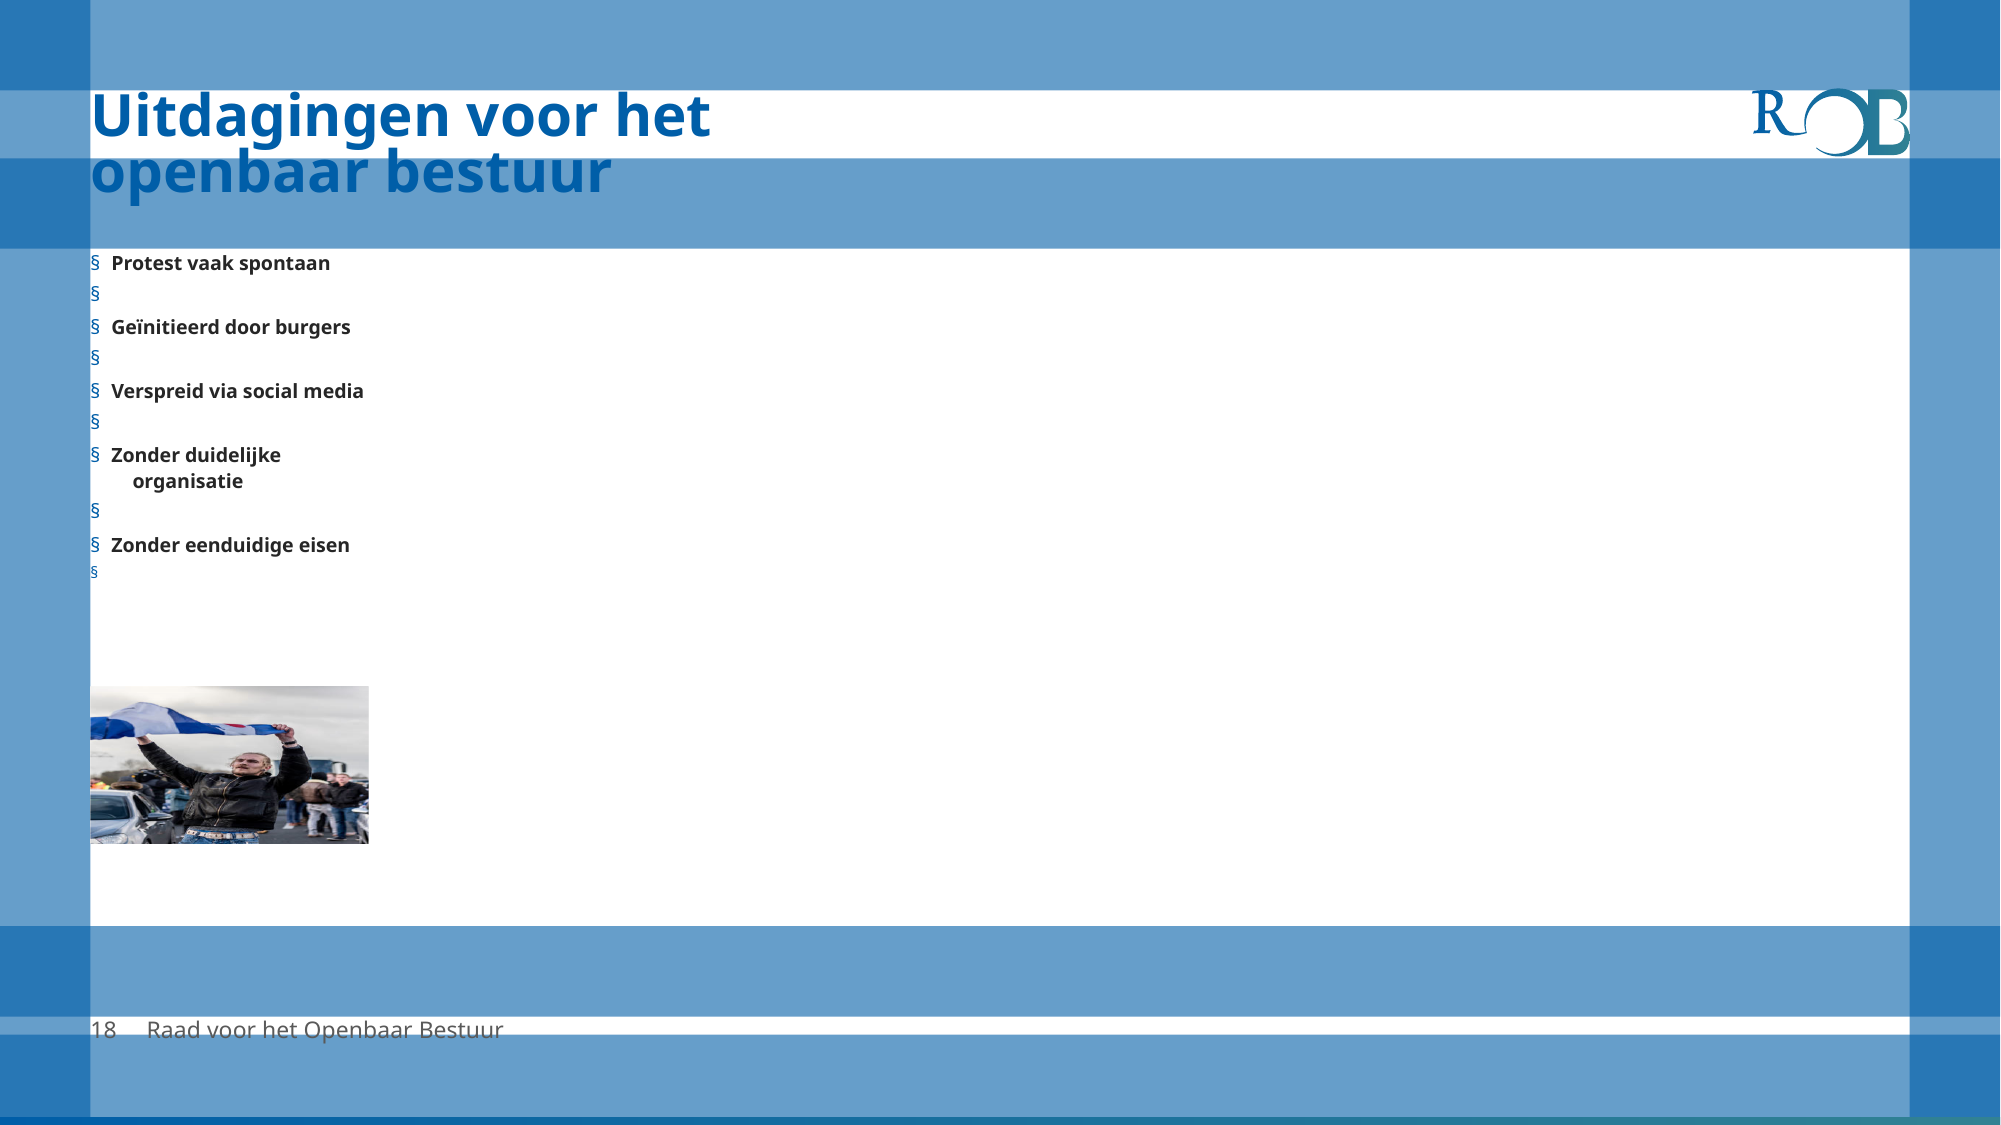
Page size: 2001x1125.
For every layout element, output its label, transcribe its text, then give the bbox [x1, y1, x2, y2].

text_box Raad voor het Openbaar Bestuur [146, 1015, 570, 1037]
picture [1045, 0, 2000, 1125]
text_box 18 [90, 1015, 143, 1037]
list Protest vaak spontaan Geïnitieerd door burgers Verspreid via social media Zonder duidelijke organisatie Zonder eenduidige eisen [90, 248, 955, 928]
title Uitdagingen voor het openbaar bestuur [90, 91, 955, 160]
